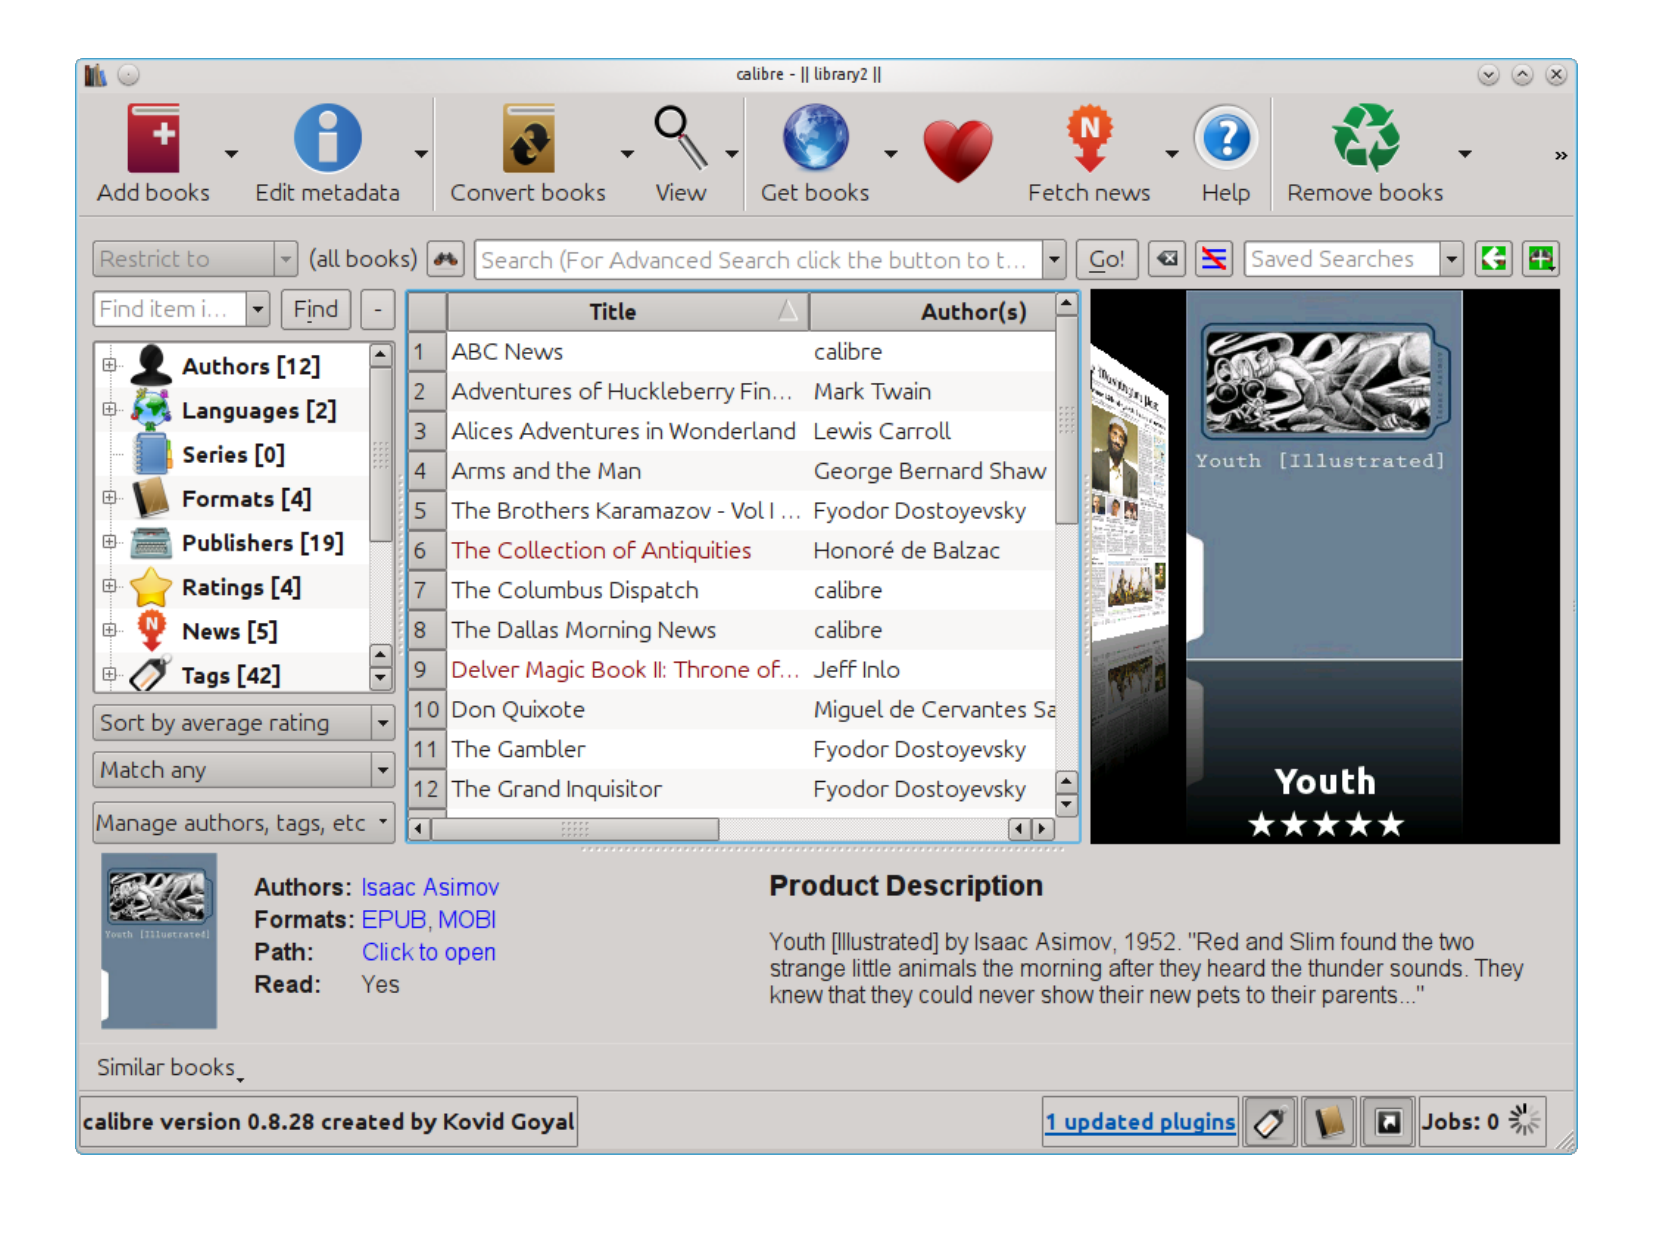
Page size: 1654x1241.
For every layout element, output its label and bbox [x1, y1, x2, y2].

picture [75, 58, 1578, 1156]
